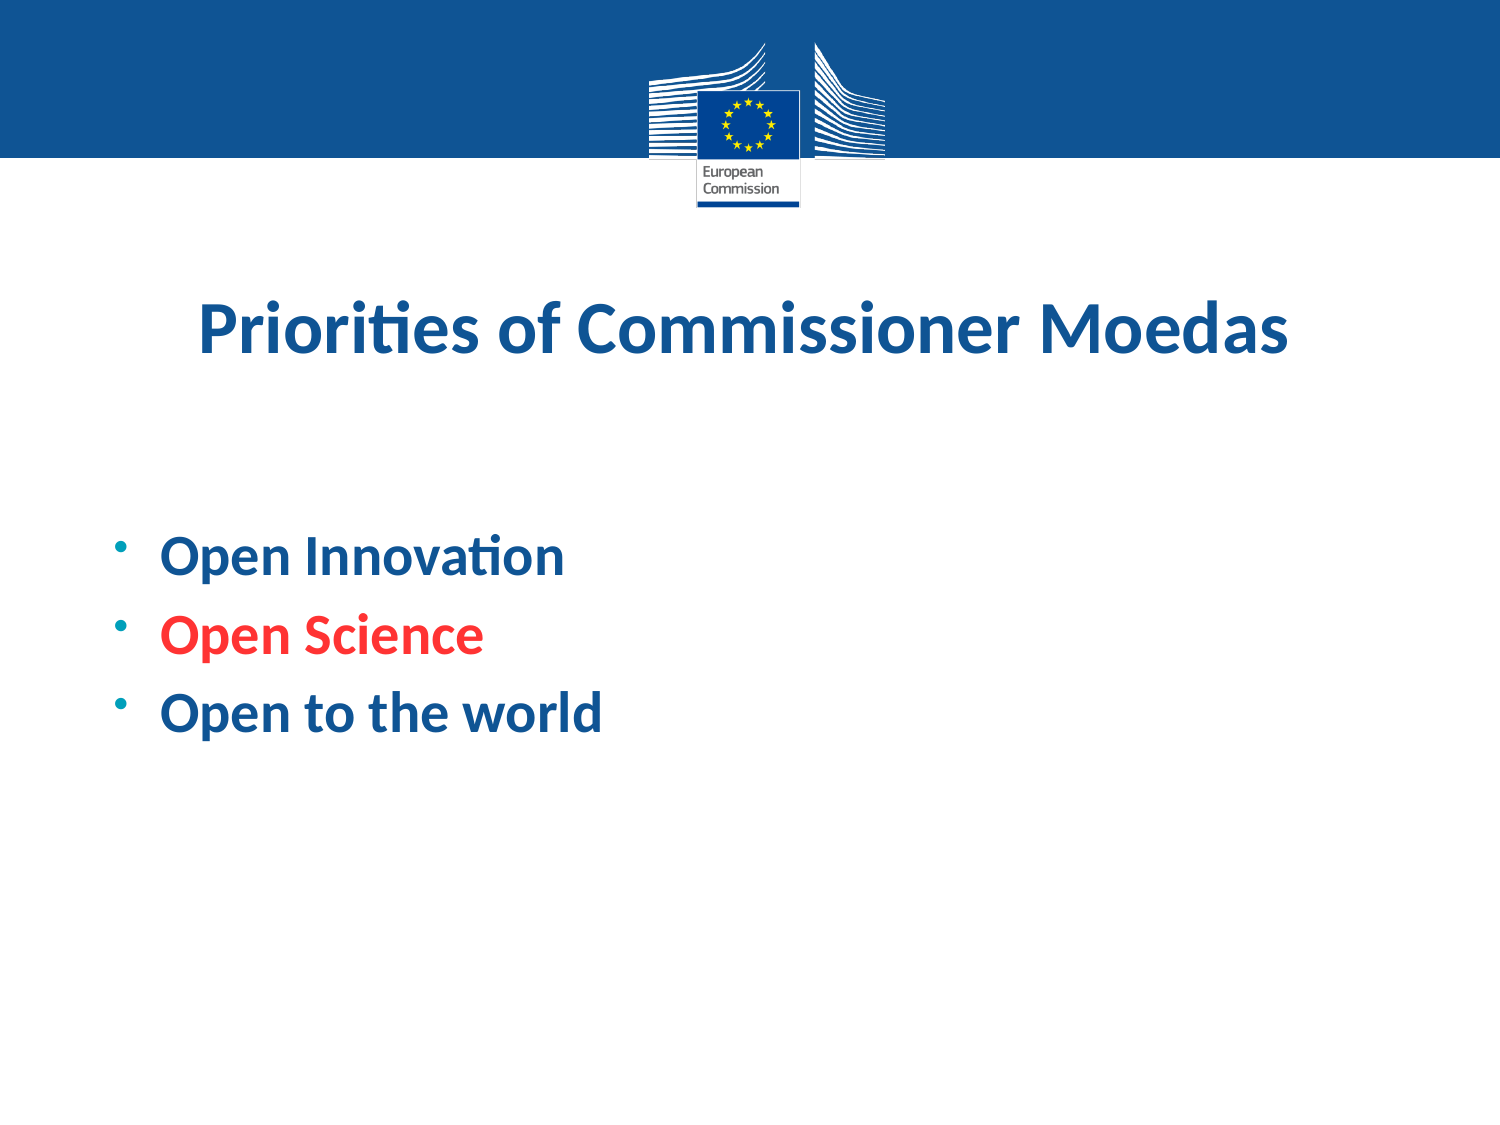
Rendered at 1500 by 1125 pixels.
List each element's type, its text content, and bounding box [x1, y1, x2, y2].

list Priorities of Commissioner Moedas Open Innovation Open Science Open to the world [23, 271, 1465, 922]
picture [649, 42, 885, 208]
